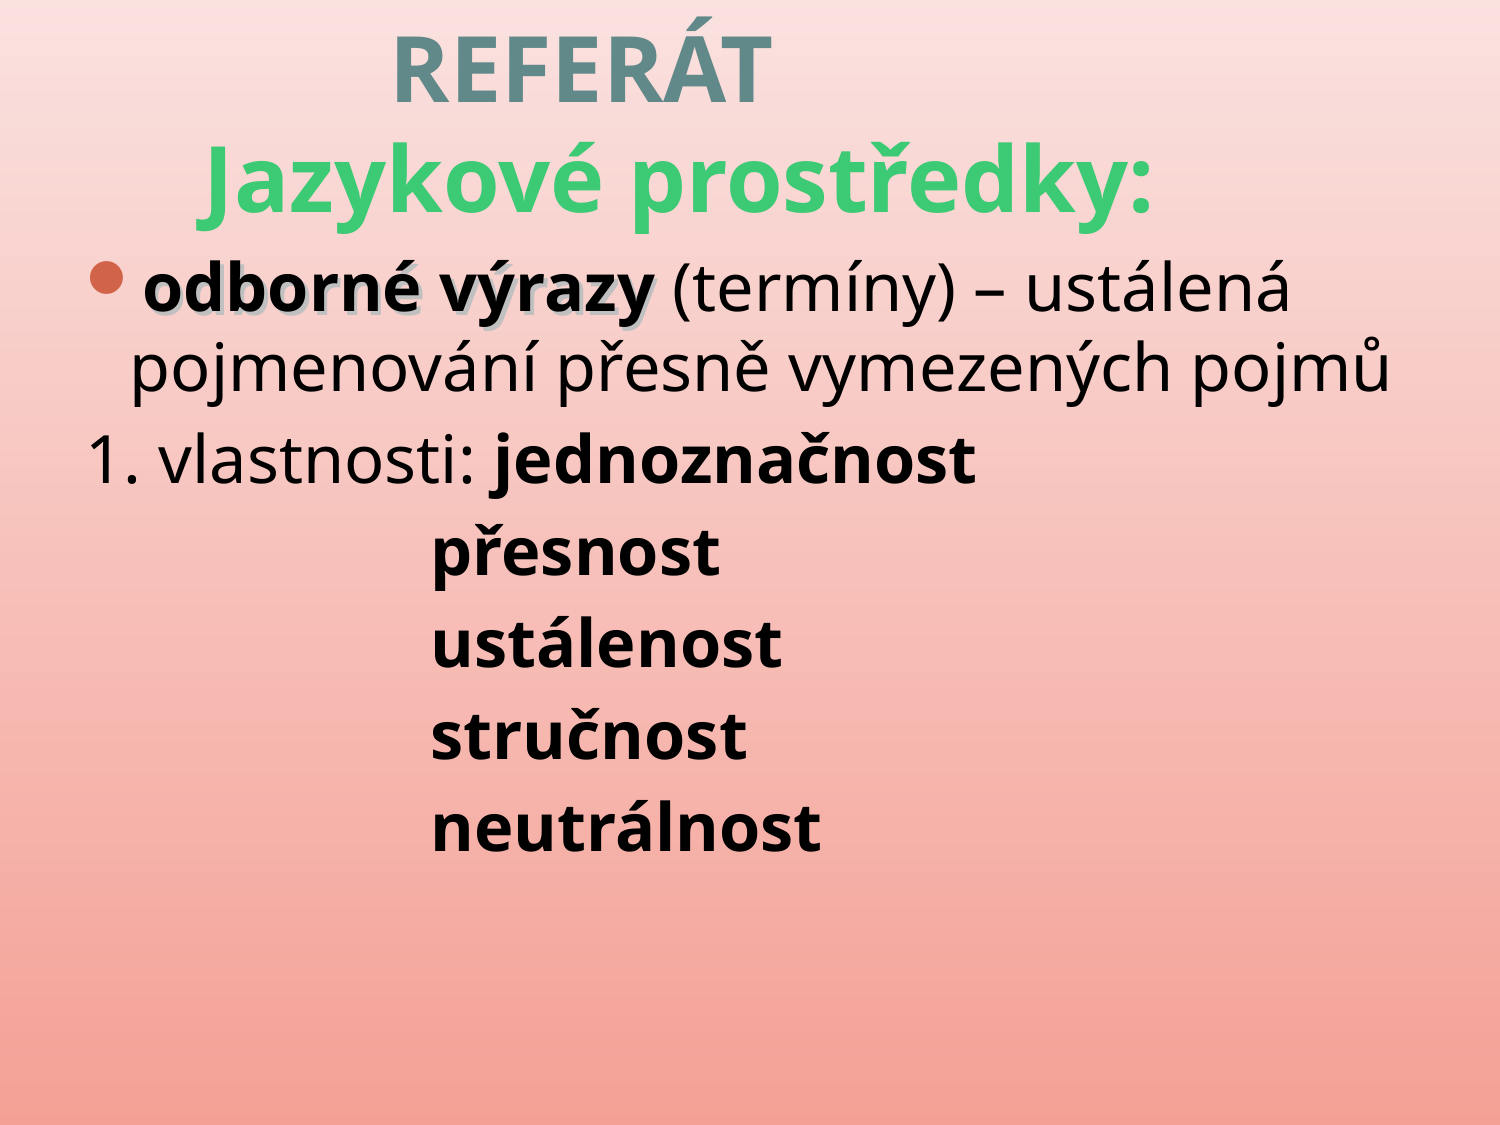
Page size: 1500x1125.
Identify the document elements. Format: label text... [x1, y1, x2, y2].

title REFERÁT Jazykové prostředky: [70, 3, 1423, 237]
list odborné výrazy (termíny) – ustálená pojmenování přesně vymezených pojmů 1. vlastnosti: jednoznačnost přesnost ustálenost stručnost neutrálnost [70, 237, 1465, 1124]
